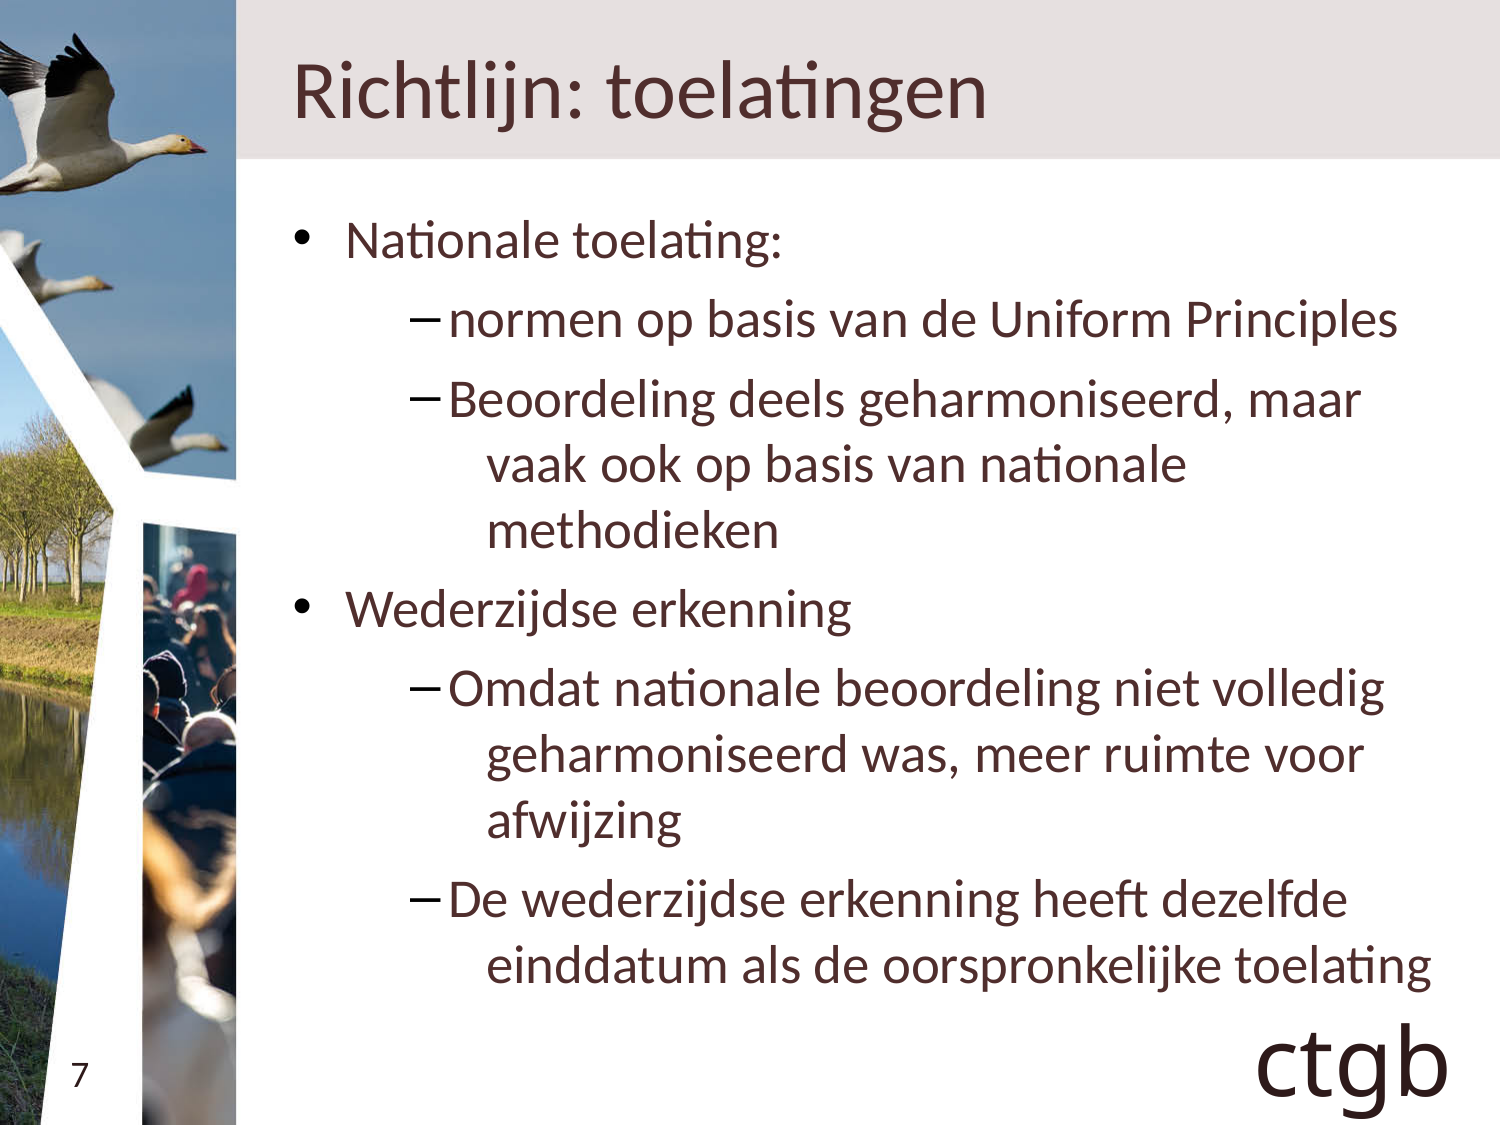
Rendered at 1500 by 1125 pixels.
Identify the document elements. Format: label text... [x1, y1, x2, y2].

list Nationale toelating: normen op basis van de Uniform Principles Beoordeling deels geharmoniseerd, maar vaak ook op basis van nationale methodieken Wederzijdse erkenning Omdat nationale beoordeling niet volledig geharmoniseerd was, meer ruimte voor afwijzing De wederzijdse erkenning heeft dezelfde einddatum als de oorspronkelijke toelating [277, 196, 1459, 1012]
title Richtlijn: toelatingen [277, 10, 1459, 161]
